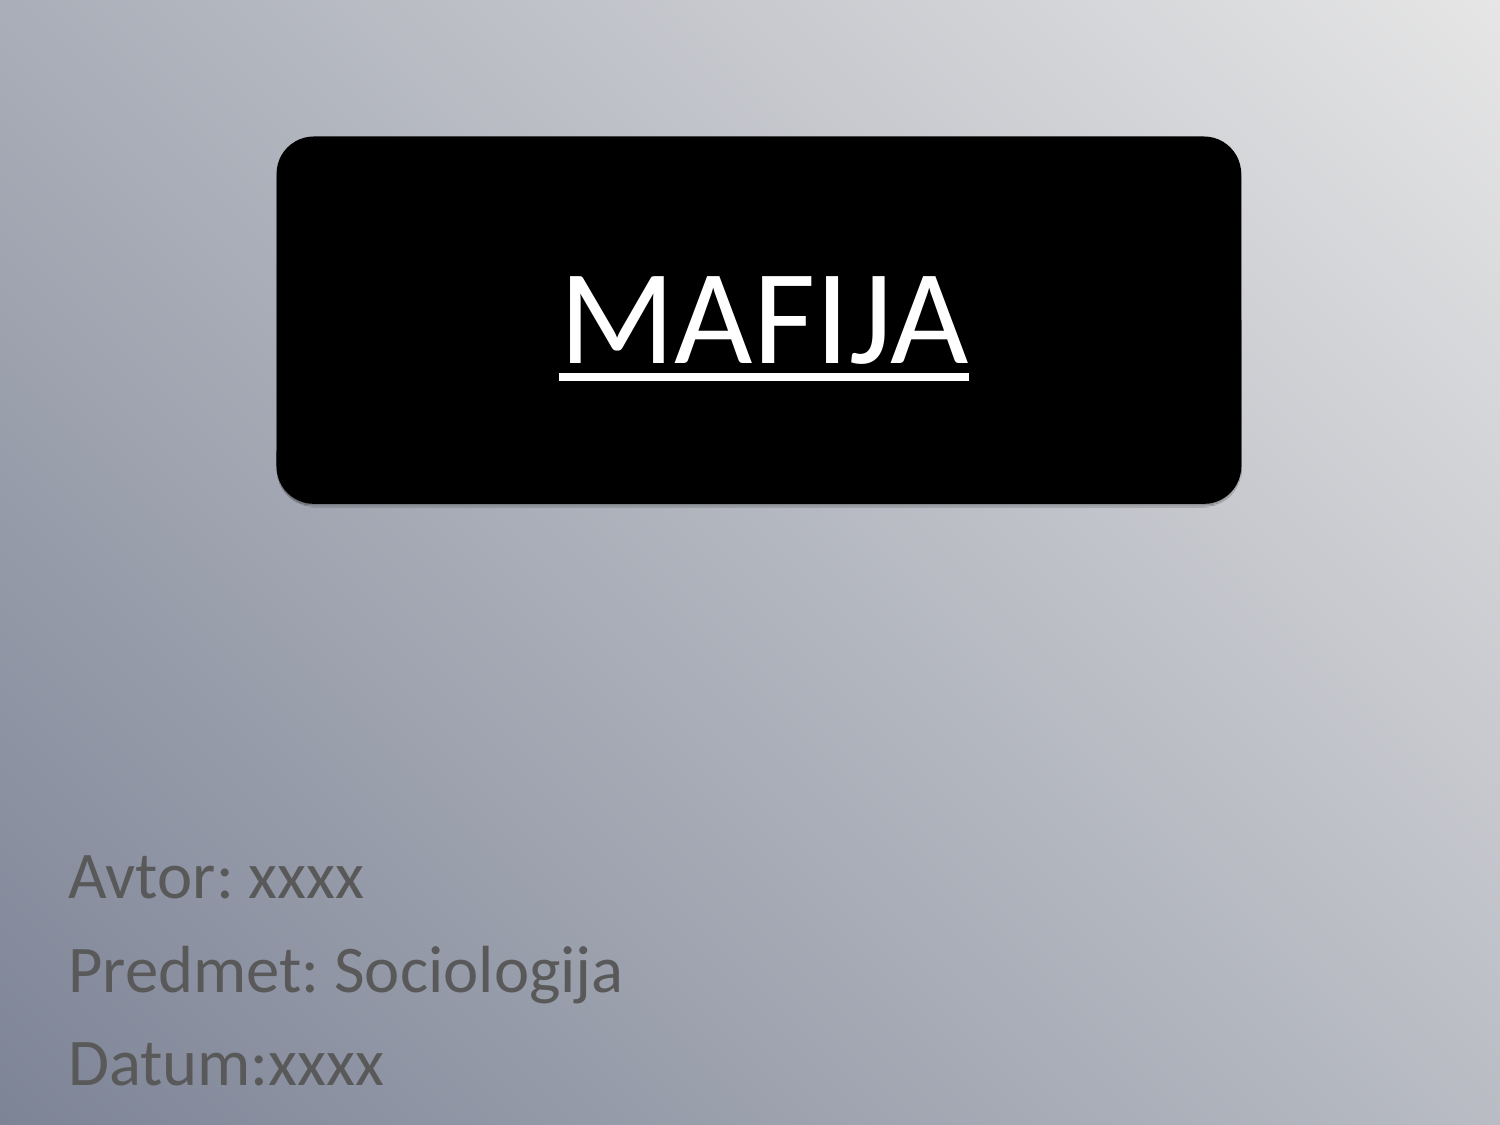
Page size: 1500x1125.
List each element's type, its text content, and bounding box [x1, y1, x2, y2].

text_box MAFIJA [277, 137, 1241, 504]
subtitle Avtor: xxxx Predmet: Sociologija Datum:xxxx [53, 637, 1459, 1125]
